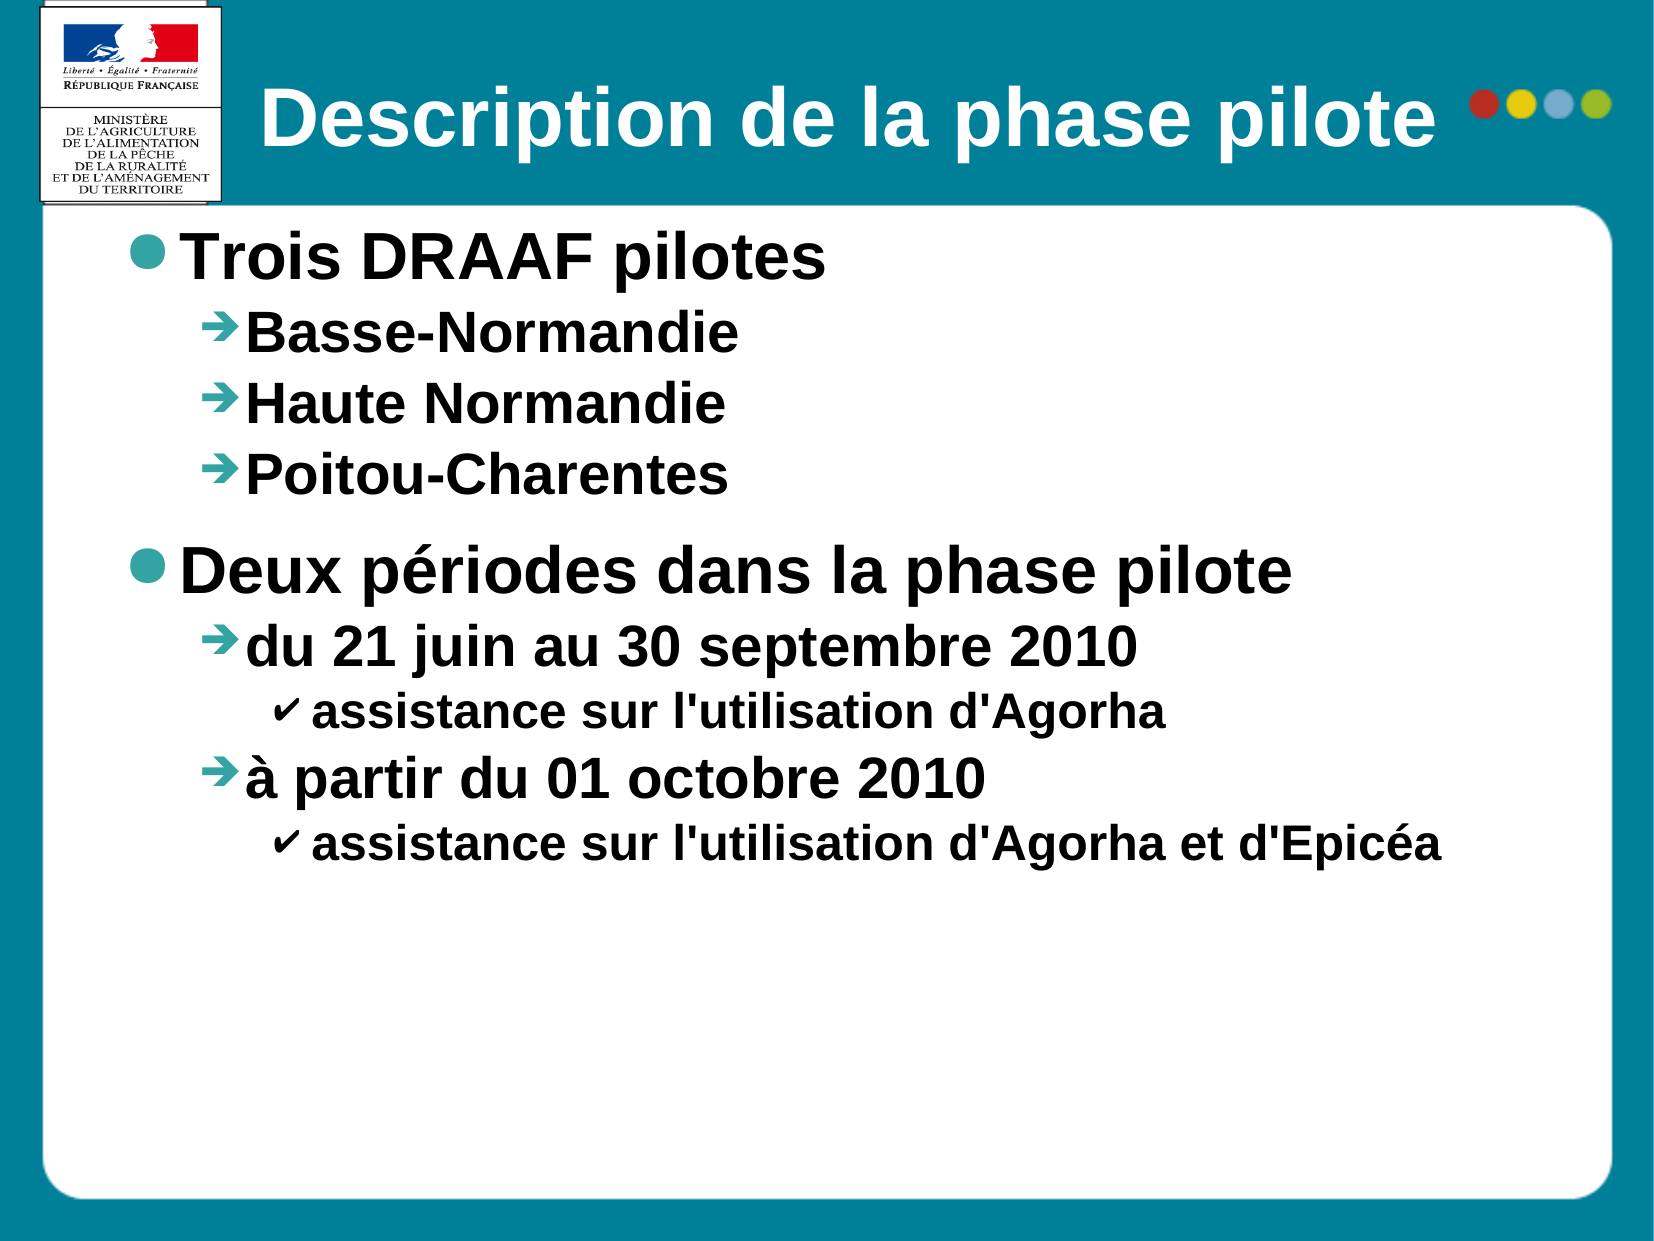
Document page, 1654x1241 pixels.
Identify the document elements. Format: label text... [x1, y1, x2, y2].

title Description de la phase pilote [162, 0, 1536, 245]
list Trois DRAAF pilotes Basse-Normandie Haute Normandie Poitou-Charentes Deux périodes dans la phase pilote du 21 juin au 30 septembre 2010 assistance sur l'utilisation d'Agorha à partir du 01 octobre 2010 assistance sur l'utilisation d'Agorha et d'Epicéa [123, 227, 1529, 1110]
picture [0, 0, 1654, 1241]
